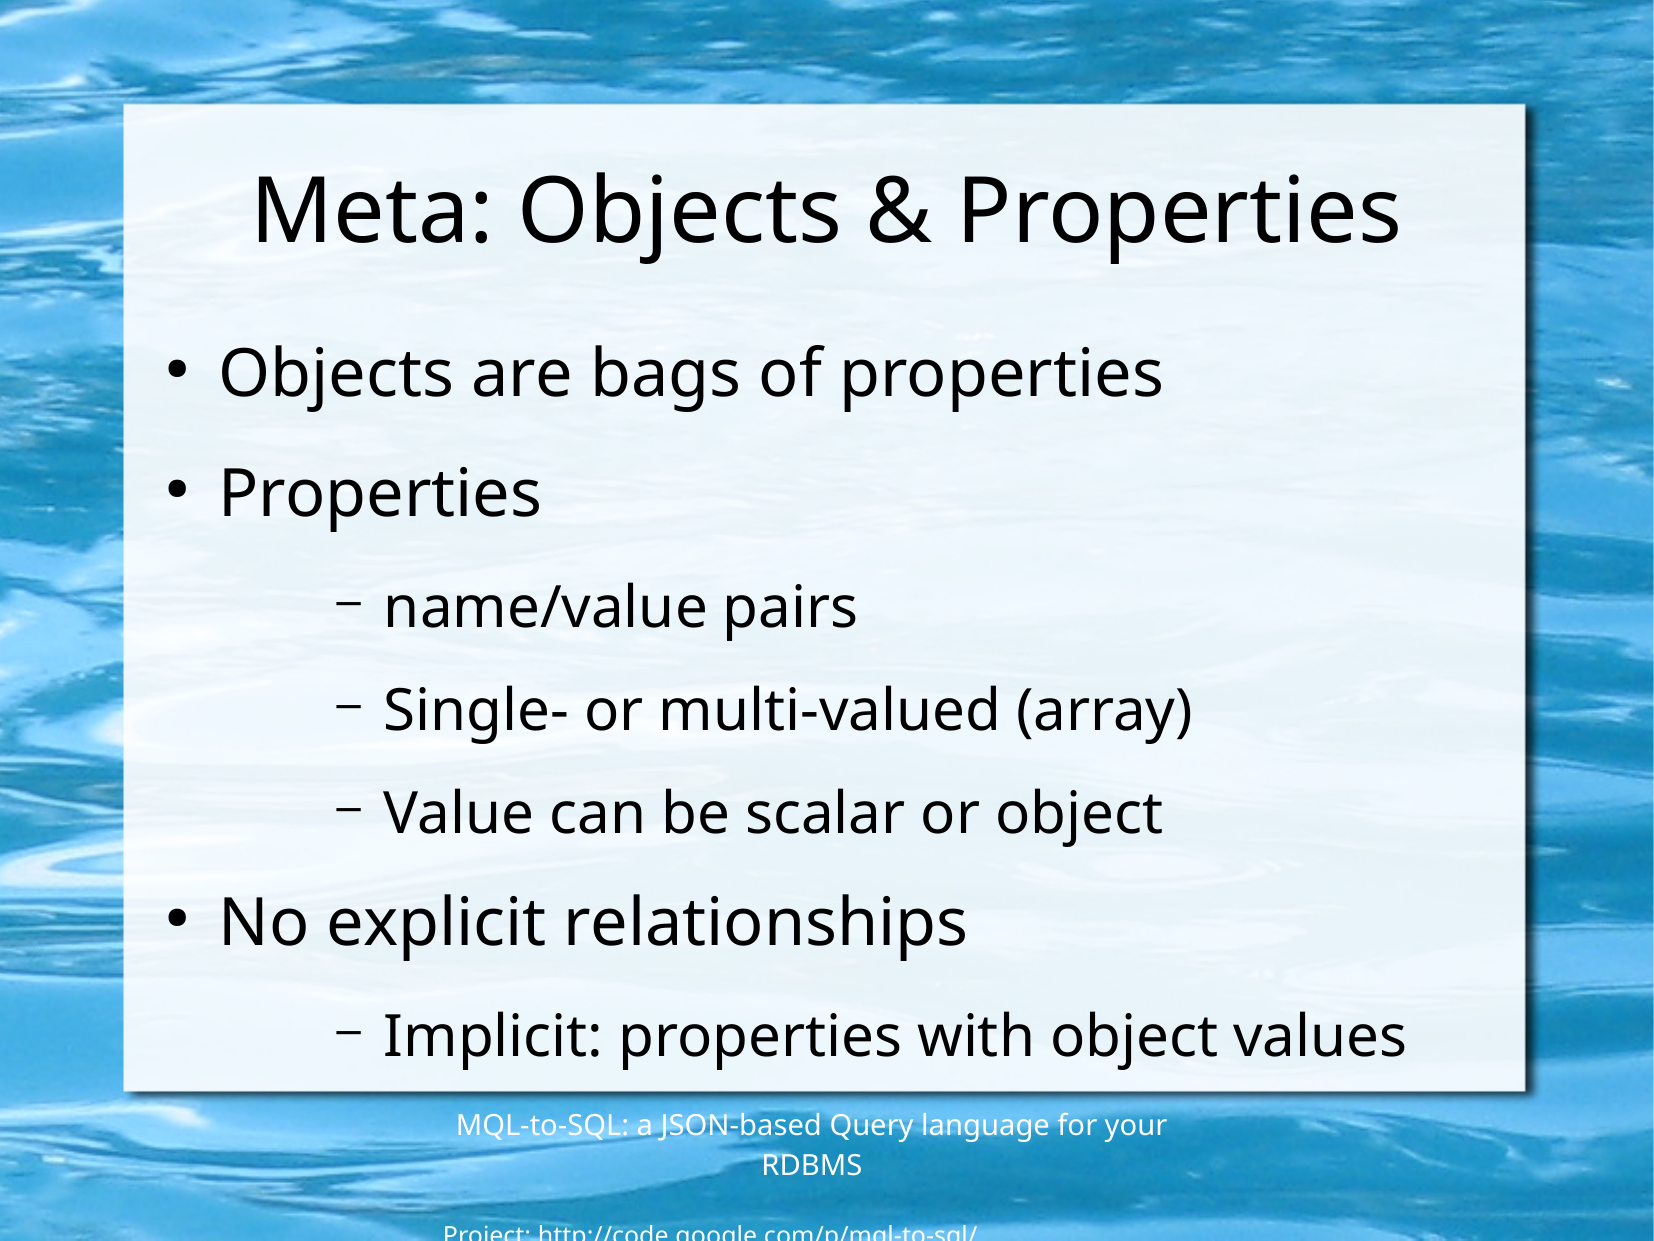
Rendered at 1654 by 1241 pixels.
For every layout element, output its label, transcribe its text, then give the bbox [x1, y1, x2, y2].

title Meta: Objects & Properties [147, 118, 1506, 296]
picture [725, 1232, 732, 1241]
picture [575, 1232, 583, 1241]
picture [0, 0, 1654, 1241]
list Objects are bags of properties Properties name/value pairs Single- or multi-valued (array) Value can be scalar or object No explicit relationships Implicit: properties with object values [147, 324, 1506, 1049]
picture [710, 1232, 717, 1241]
picture [861, 1232, 867, 1241]
picture [679, 1232, 686, 1241]
picture [876, 1232, 883, 1241]
picture [827, 1232, 835, 1241]
picture [694, 1232, 701, 1241]
picture [628, 1232, 635, 1241]
picture [447, 1228, 454, 1235]
picture [950, 1232, 957, 1241]
picture [795, 1232, 802, 1241]
picture [914, 1232, 921, 1241]
picture [780, 1232, 787, 1241]
picture [643, 1232, 650, 1241]
picture [852, 1232, 859, 1241]
picture [471, 1232, 478, 1241]
picture [804, 1232, 810, 1241]
picture [541, 1232, 548, 1241]
